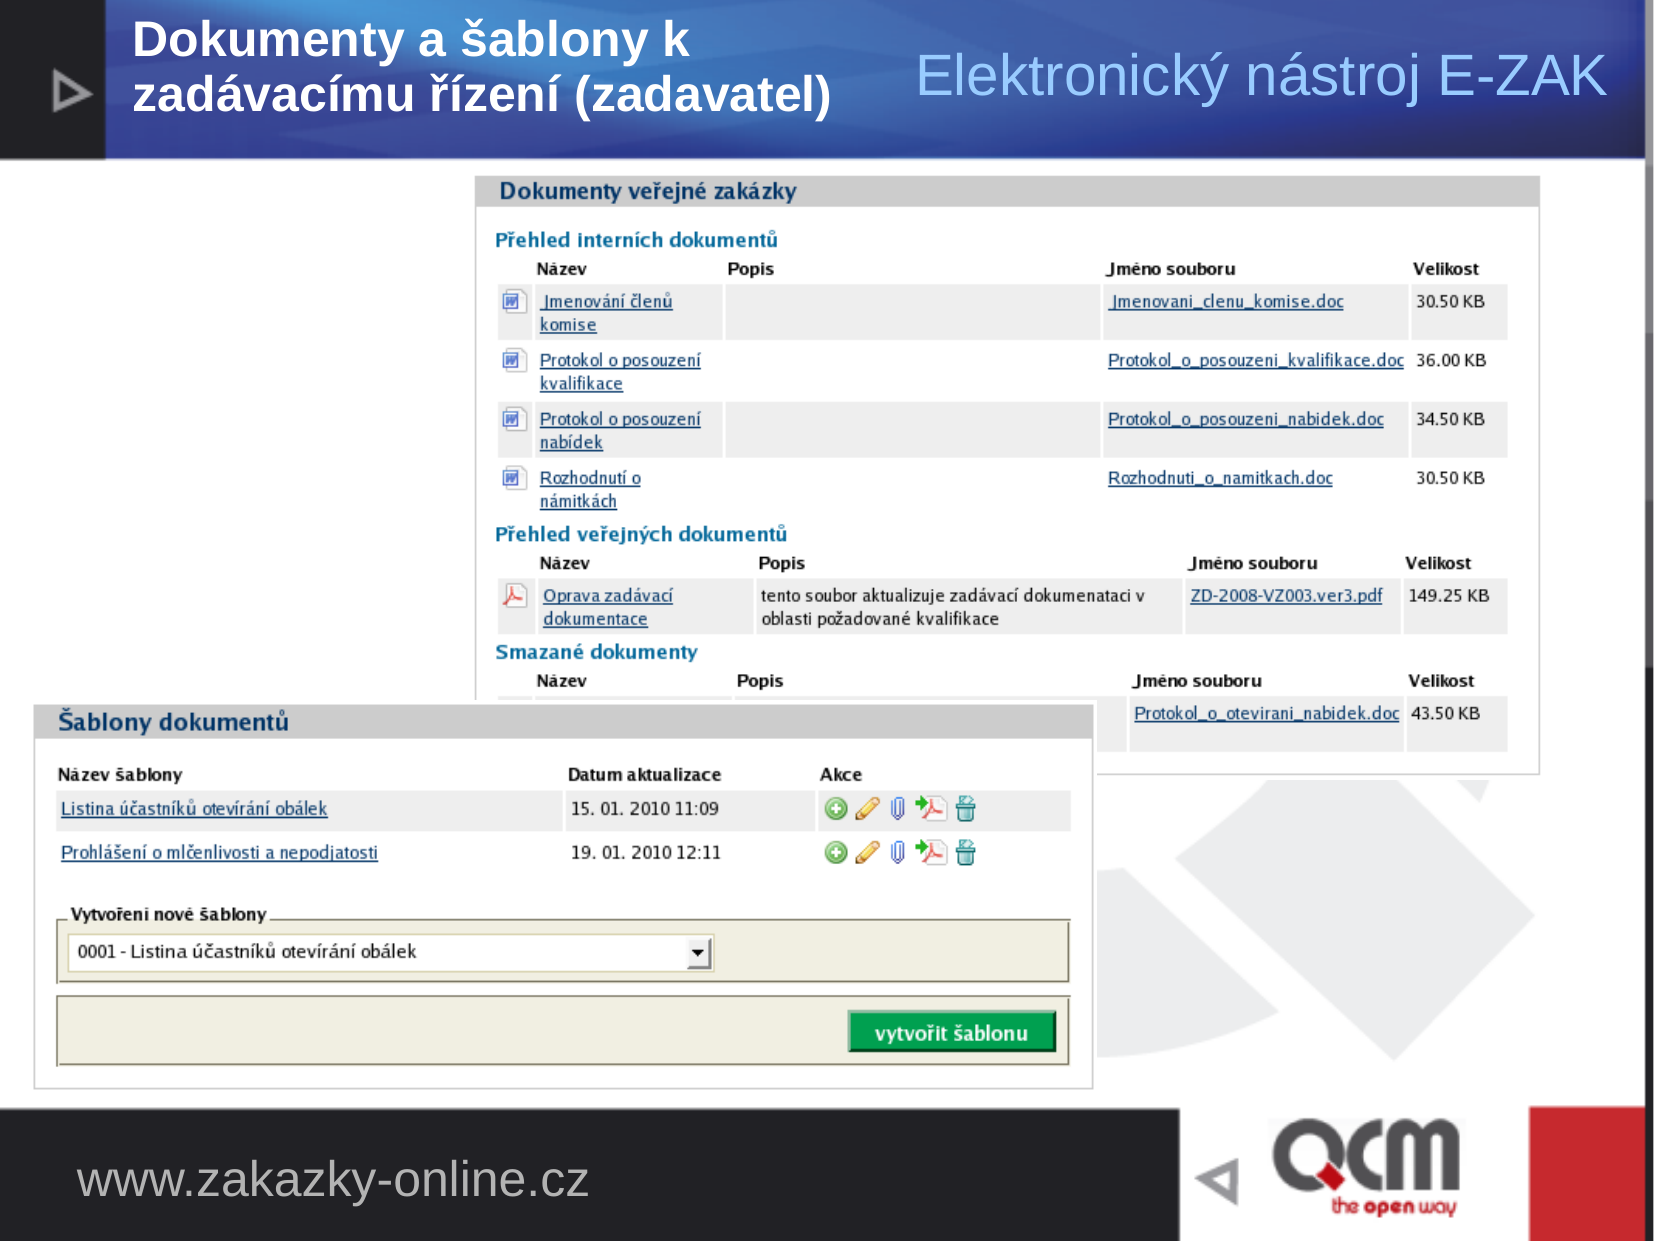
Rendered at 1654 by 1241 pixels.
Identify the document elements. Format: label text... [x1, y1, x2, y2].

picture [0, 0, 1654, 1241]
text_box Dokumenty a šablony k zadávacímu řízení (zadavatel) [118, 3, 945, 130]
